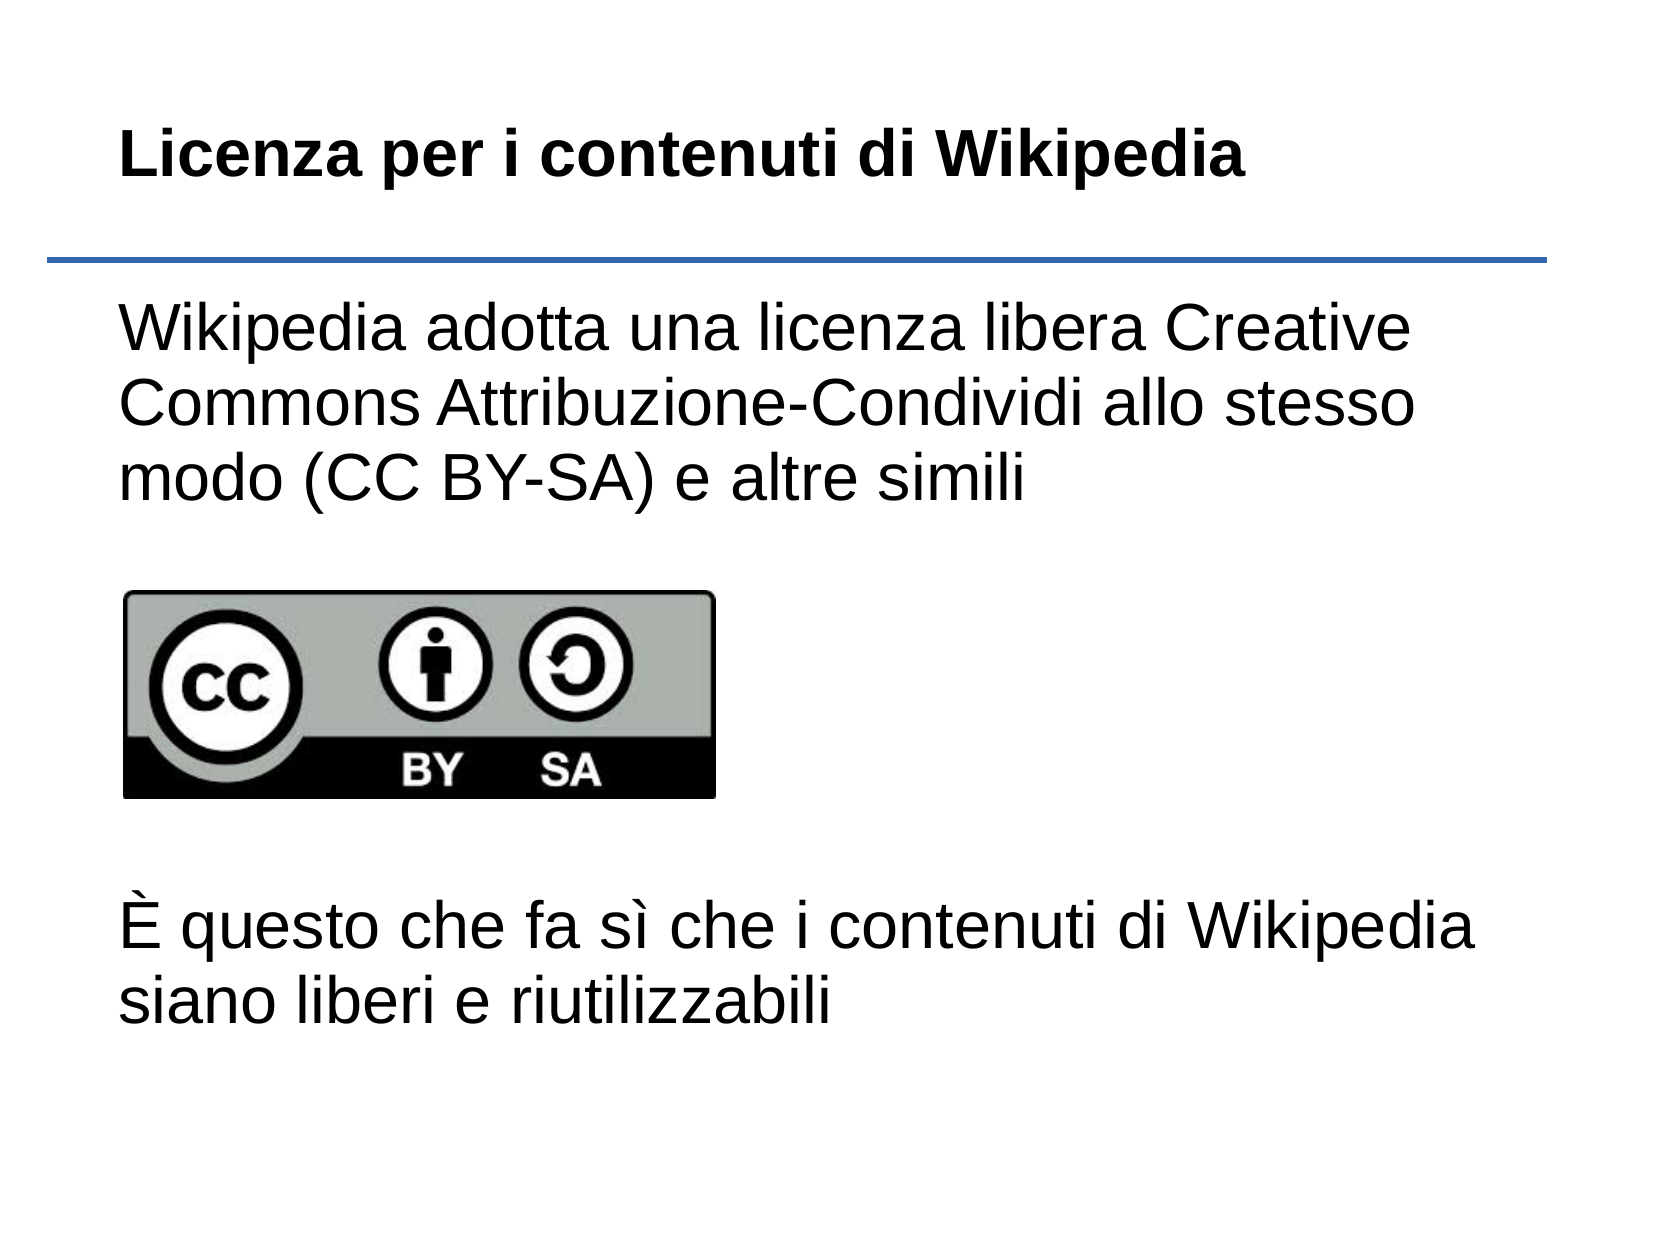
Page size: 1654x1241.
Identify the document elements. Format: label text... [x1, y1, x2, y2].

title Licenza per i contenuti di Wikipedia [118, 49, 1571, 257]
picture [123, 590, 716, 799]
subtitle Wikipedia adotta una licenza libera Creative Commons Attribuzione-Condividi allo stesso modo (CC BY-SA) e altre simili È questo che fa sì che i contenuti di Wikipedia siano liberi e riutilizzabili [118, 290, 1571, 1241]
